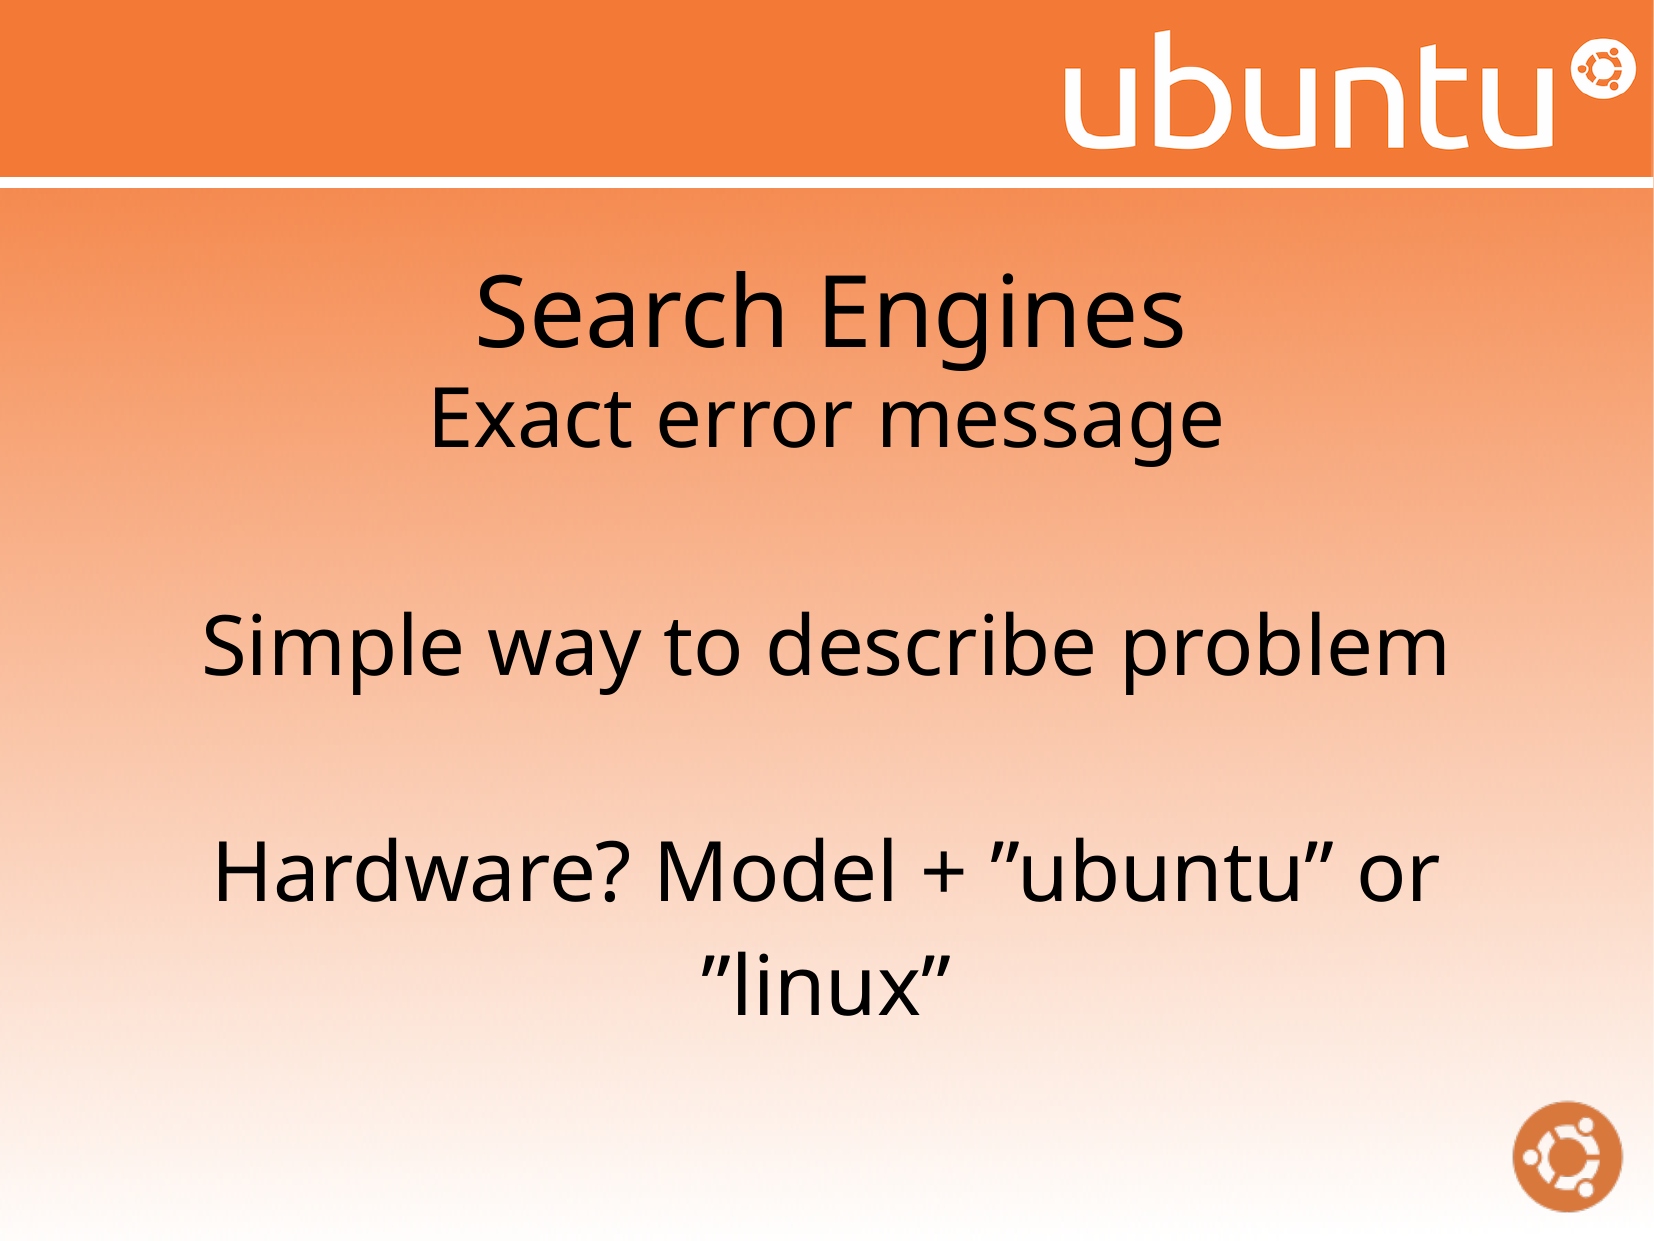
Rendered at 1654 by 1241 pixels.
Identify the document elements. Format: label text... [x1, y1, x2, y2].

subtitle Exact error message Simple way to describe problem Hardware? Model + ”ubuntu” or ”linux” [82, 290, 1571, 1109]
picture [0, 0, 1654, 1241]
title Search Engines [86, 205, 1576, 413]
